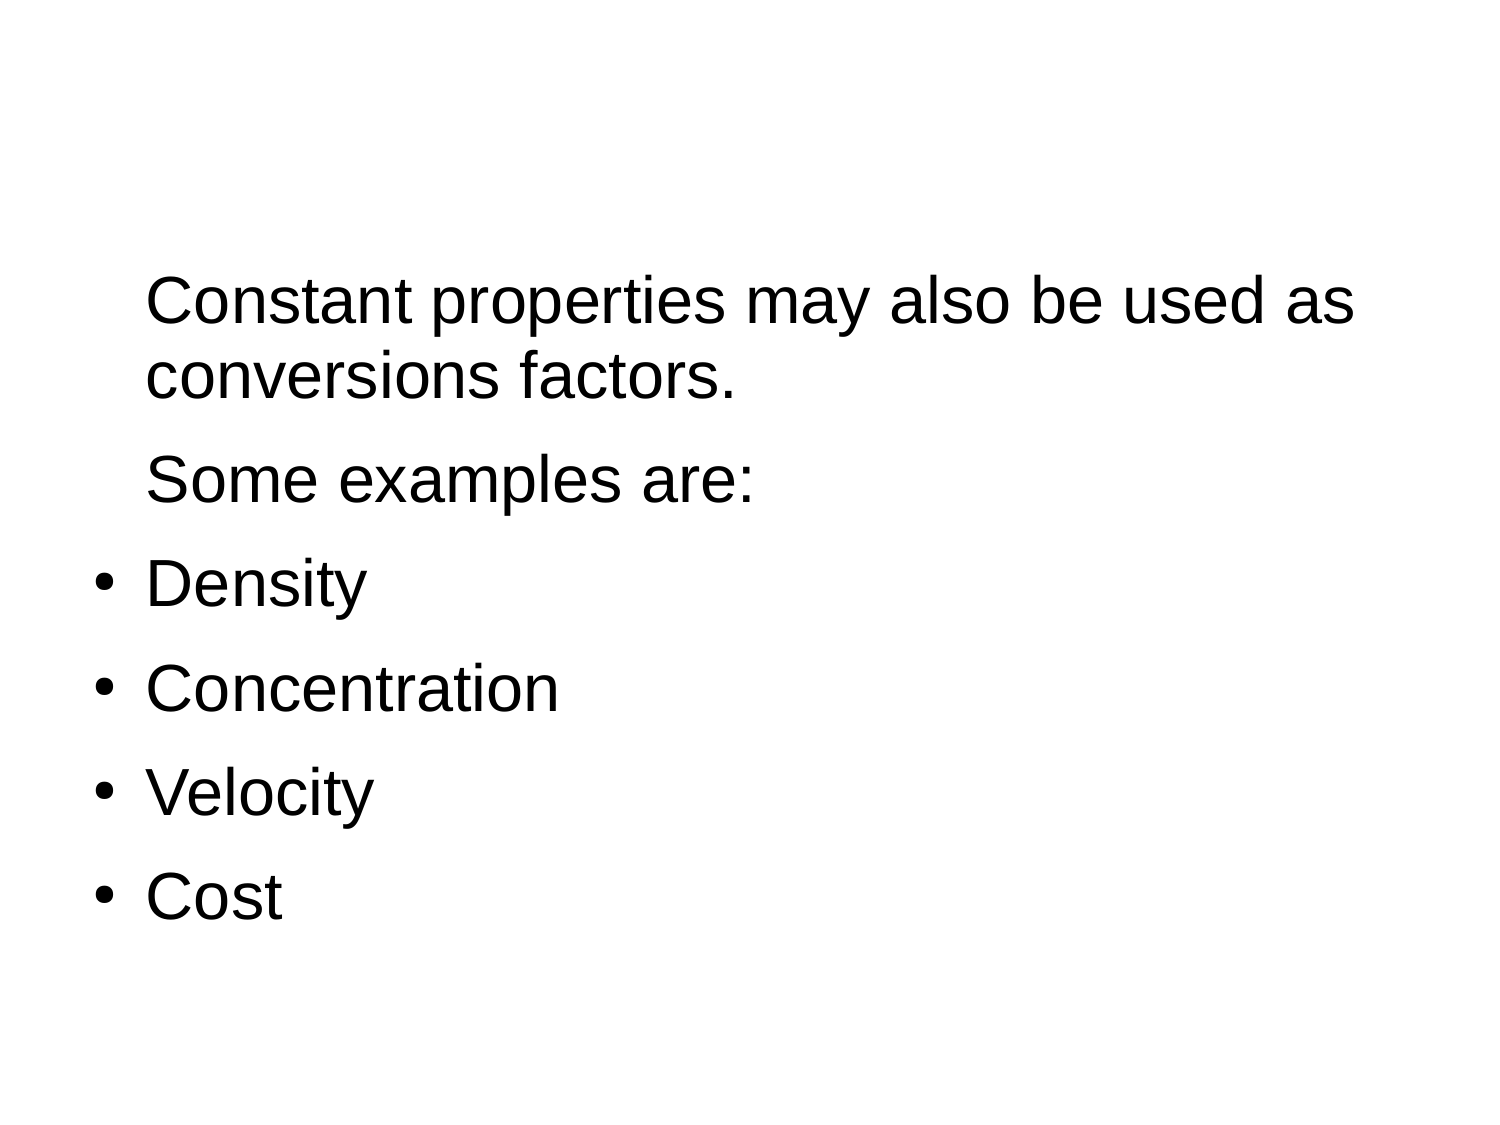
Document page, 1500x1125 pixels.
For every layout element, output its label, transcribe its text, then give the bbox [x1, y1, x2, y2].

list Constant properties may also be used as conversions factors. Some examples are: Density Concentration Velocity Cost [75, 263, 1425, 934]
